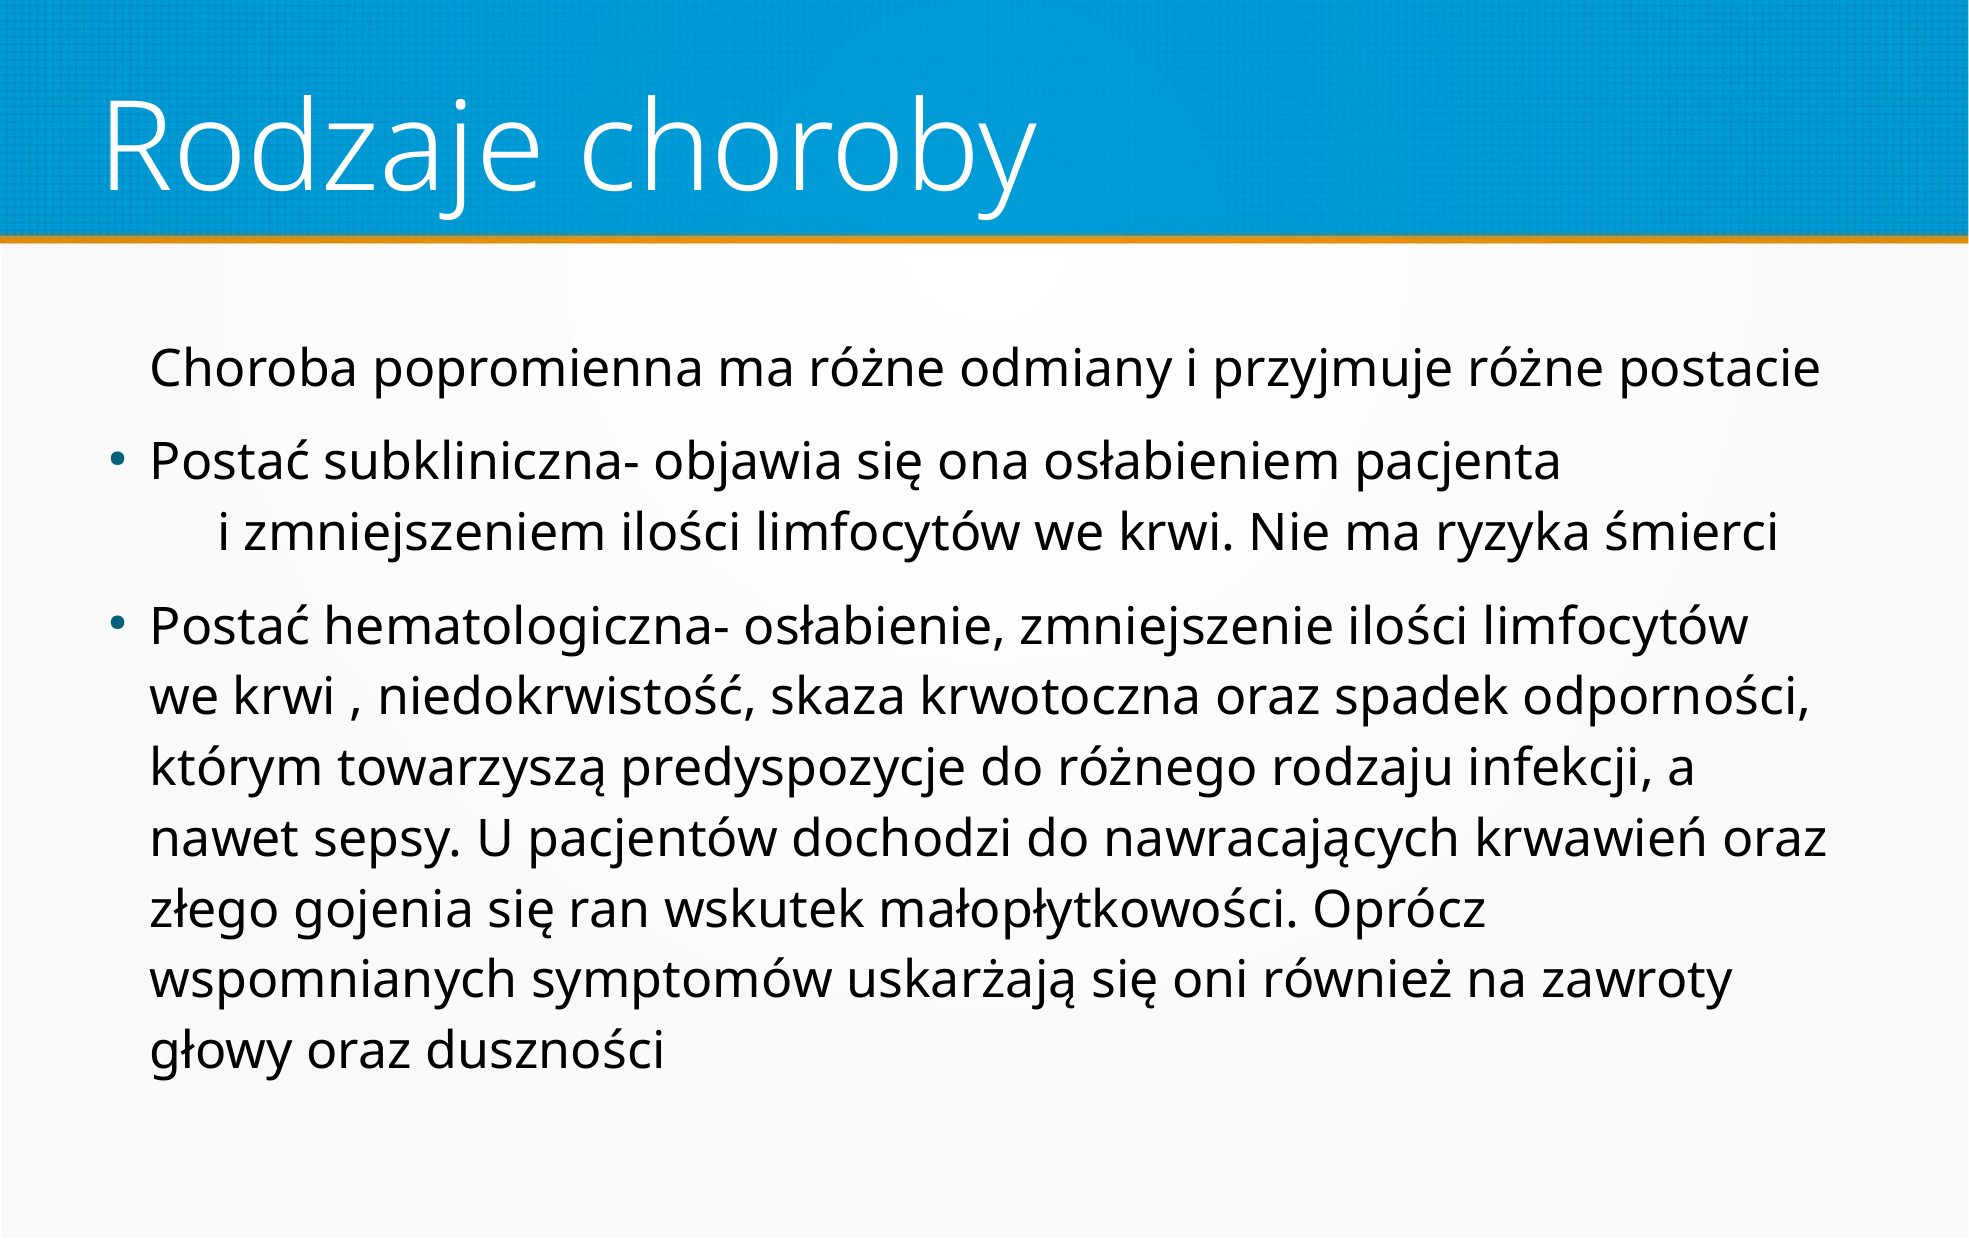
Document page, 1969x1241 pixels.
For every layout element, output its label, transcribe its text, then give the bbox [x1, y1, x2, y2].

list Choroba popromienna ma różne odmiany i przyjmuje różne postacie Postać subkliniczna- objawia się ona osłabieniem pacjenta i zmniejszeniem ilości limfocytów we krwi. Nie ma ryzyka śmierci Postać hematologiczna- osłabienie, zmniejszenie ilości limfocytów we krwi , niedokrwistość, skaza krwotoczna oraz spadek odporności, którym towarzyszą predyspozycje do różnego rodzaju infekcji, a nawet sepsy. U pacjentów dochodzi do nawracających krwawień oraz złego gojenia się ran wskutek małopłytkowości. Oprócz wspomnianych symptomów uskarżają się oni również na zawroty głowy oraz duszności [94, 330, 1857, 1096]
title Rodzaje choroby [98, 19, 1870, 227]
picture [0, 233, 1969, 1241]
